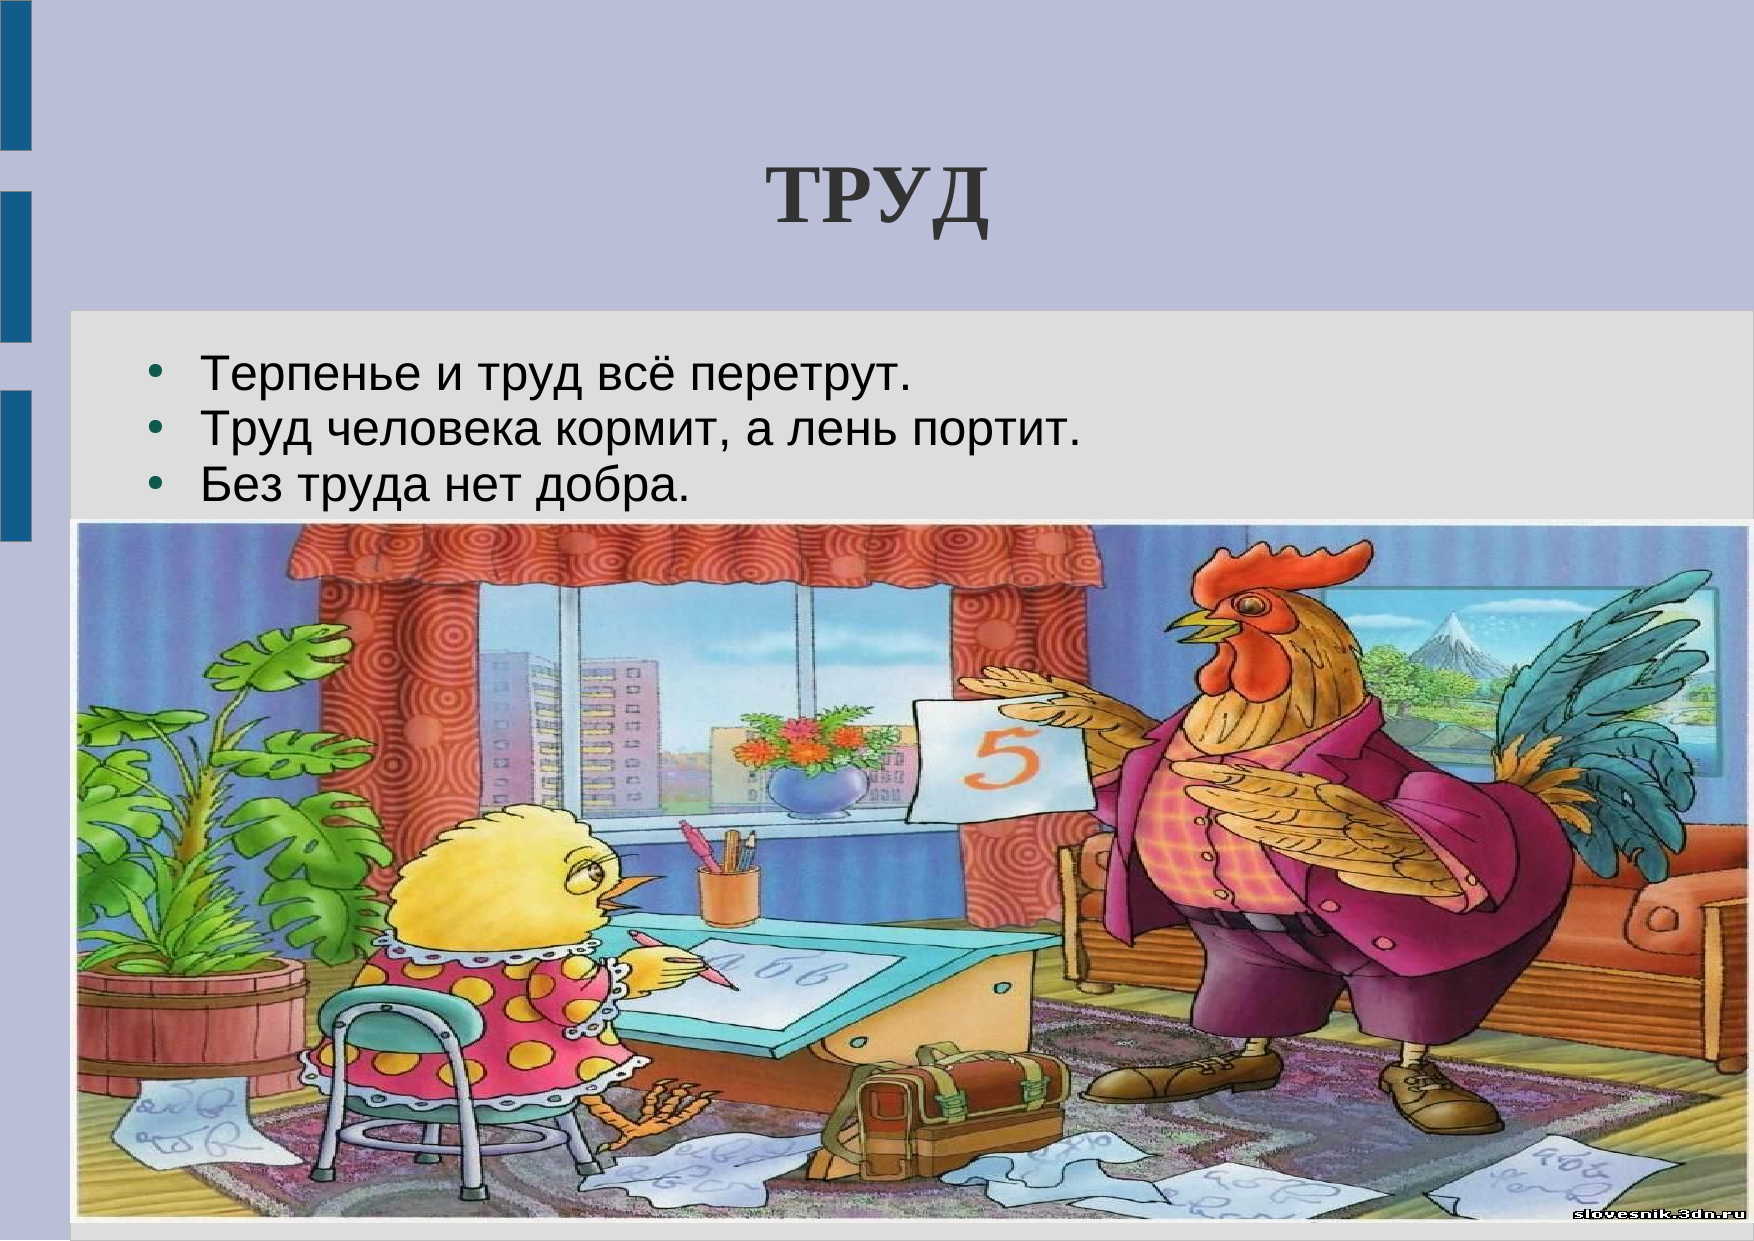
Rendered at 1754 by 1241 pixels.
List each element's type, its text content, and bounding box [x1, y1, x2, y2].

picture [70, 519, 1754, 1223]
title ТРУД [128, 91, 1627, 299]
list Терпенье и труд всё перетрут. Труд человека кормит, а лень портит. Без труда нет добра. [128, 344, 1627, 519]
